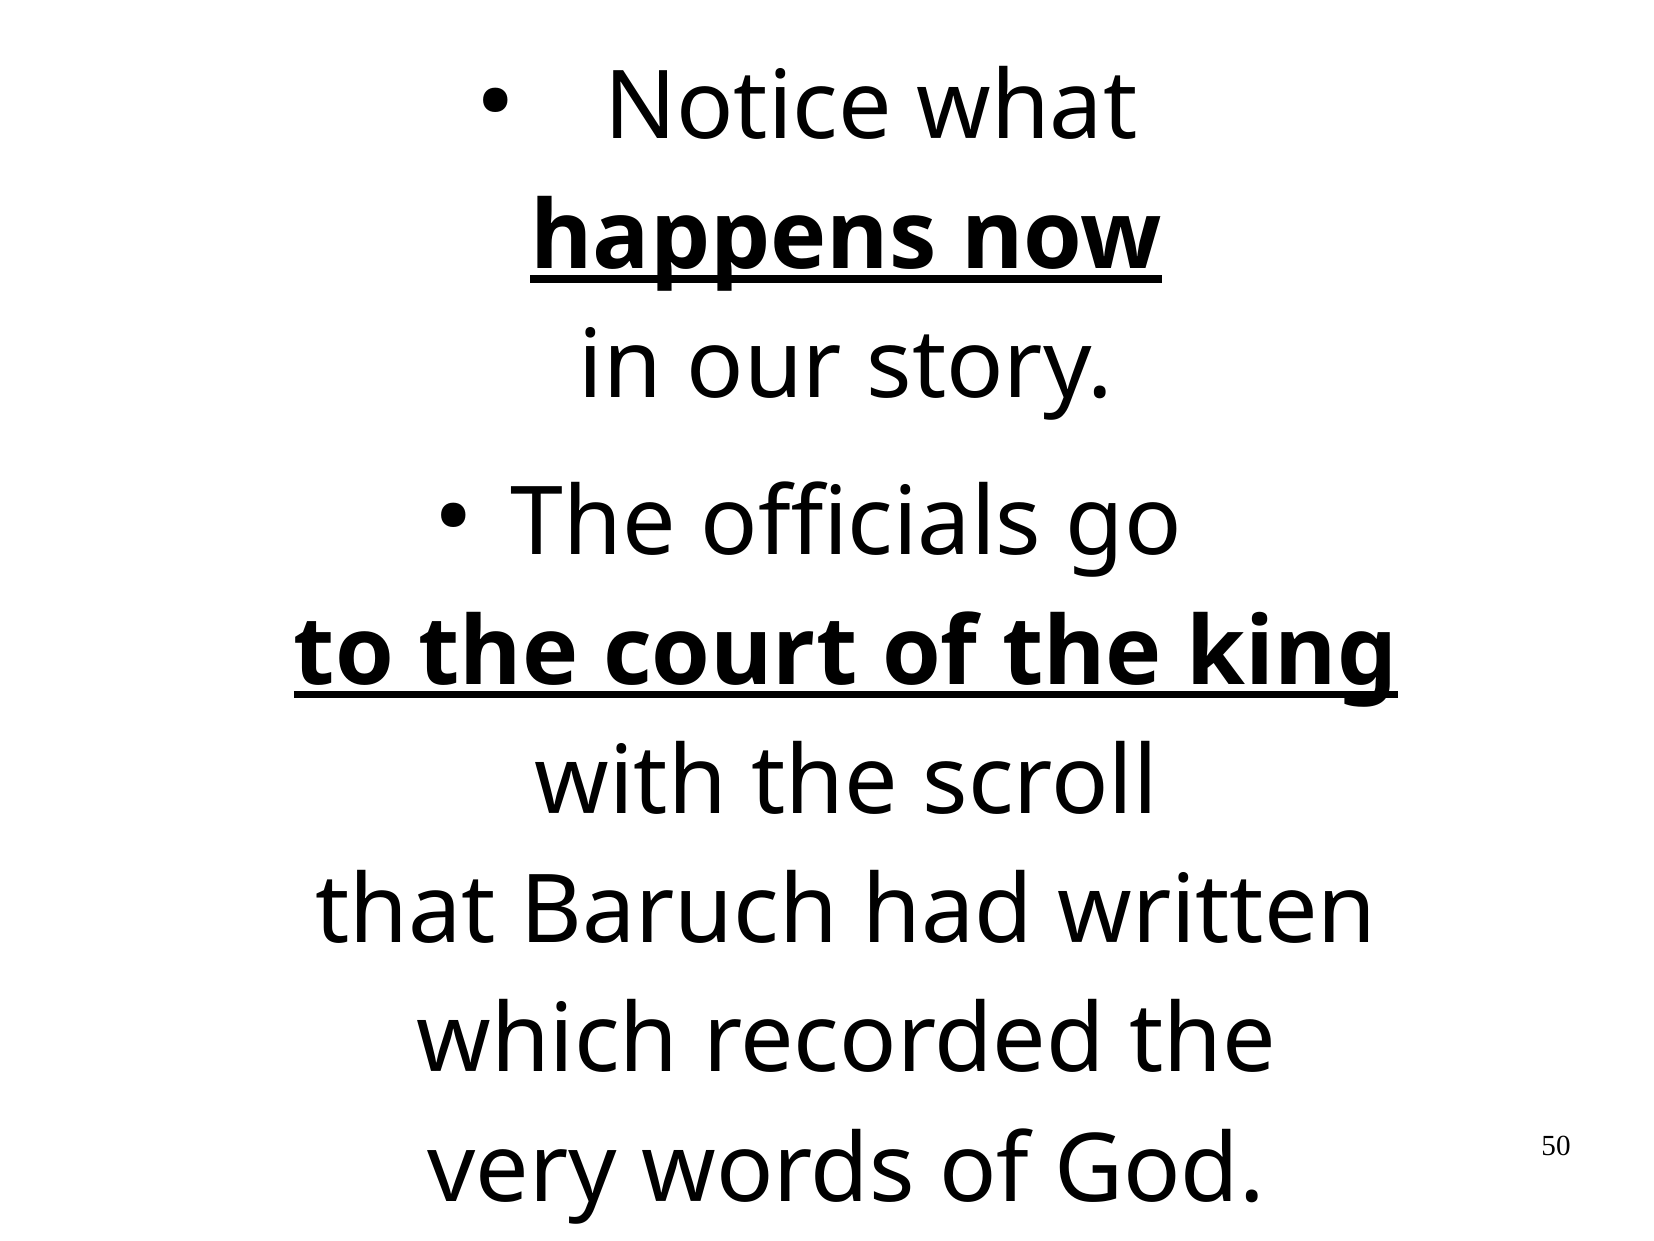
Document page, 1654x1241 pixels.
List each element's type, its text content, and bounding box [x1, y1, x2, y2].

list Notice what happens now in our story. The officials go to the court of the king with the scroll that Baruch had written which recorded the very words of God. [37, 37, 1613, 1238]
